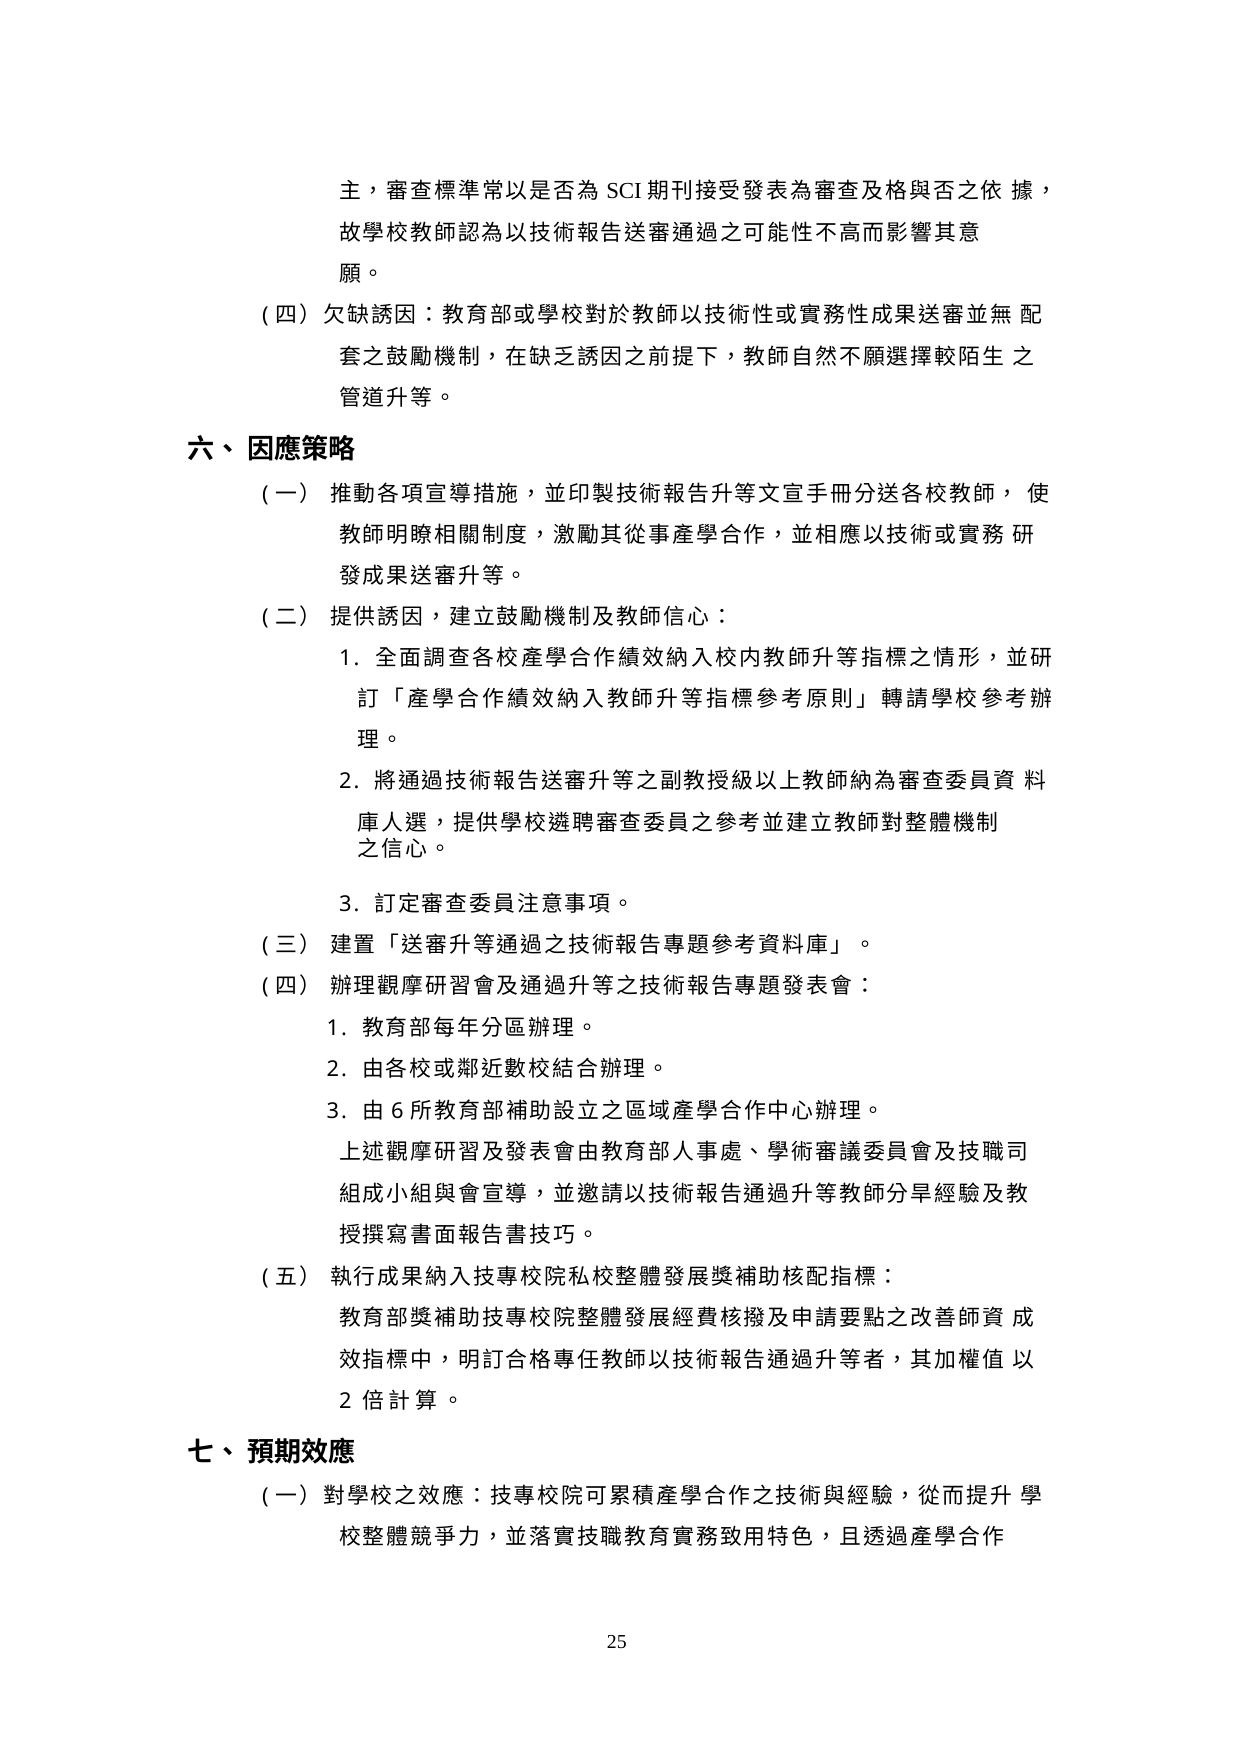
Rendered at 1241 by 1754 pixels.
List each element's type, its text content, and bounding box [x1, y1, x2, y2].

text_box 主，審查標準常以是否為SCI期刊接受發表為審查及格與否之依 據，故學校教師認為以技術報告送審通過之可能性不高而影響其意 願。 (四）欠缺誘因：教育部或學校對於教師以技術性或實務性成果送審並無 配套之鼓勵機制，在缺乏誘因之前提下，教師自然不願選擇較陌生 之管道升等。 六、 因應策略 (一） 推動各項宣導措施，並印製技術報告升等文宣手冊分送各校教師， 使教師明瞭相關制度，激勵其從事產學合作，並相應以技術或實務 研發成果送審升等。 (二） 提供誘因，建立鼓勵機制及教師信心： 1. 全面調查各校產學合作績效納入校内教師升等指標之情形，並研 訂「產學合作績效納入教師升等指標參考原則」轉請學校參考辦 理。 2. 將通過技術報告送審升等之副教授級以上教師納為審查委員資 料庫人選，提供學校遴聘審查委員之參考並建立教師對整體機制 之信心。 3. 訂定審查委員注意事項。 (三） 建置「送審升等通過之技術報告專題參考資料庫」。 (四） 辦理觀摩研習會及通過升等之技術報告專題發表會： 1. 教育部每年分區辦理。 2. 由各校或鄰近數校結合辦理。 3. 由6所教育部補助設立之區域產學合作中心辦理。 上述觀摩研習及發表會由教育部人事處、學術審議委員會及技職司 組成小組與會宣導，並邀請以技術報告通過升等教師分旱經驗及教 授撰寫書面報告書技巧。 (五） 執行成果納入技專校院私校整體發展獎補助核配指標： 教育部獎補助技專校院整體發展經費核撥及申請要點之改善師資 成效指標中，明訂合格專任教師以技術報告通過升等者，其加權值 以2倍計算。 七、 預期效應 (一）對學校之效應：技專校院可累積產學合作之技術與經驗，從而提升 學校整體競爭力，並落實技職教育實務致用特色，且透過產學合作 [187, 162, 1055, 1561]
text_box 25 [607, 1629, 632, 1649]
